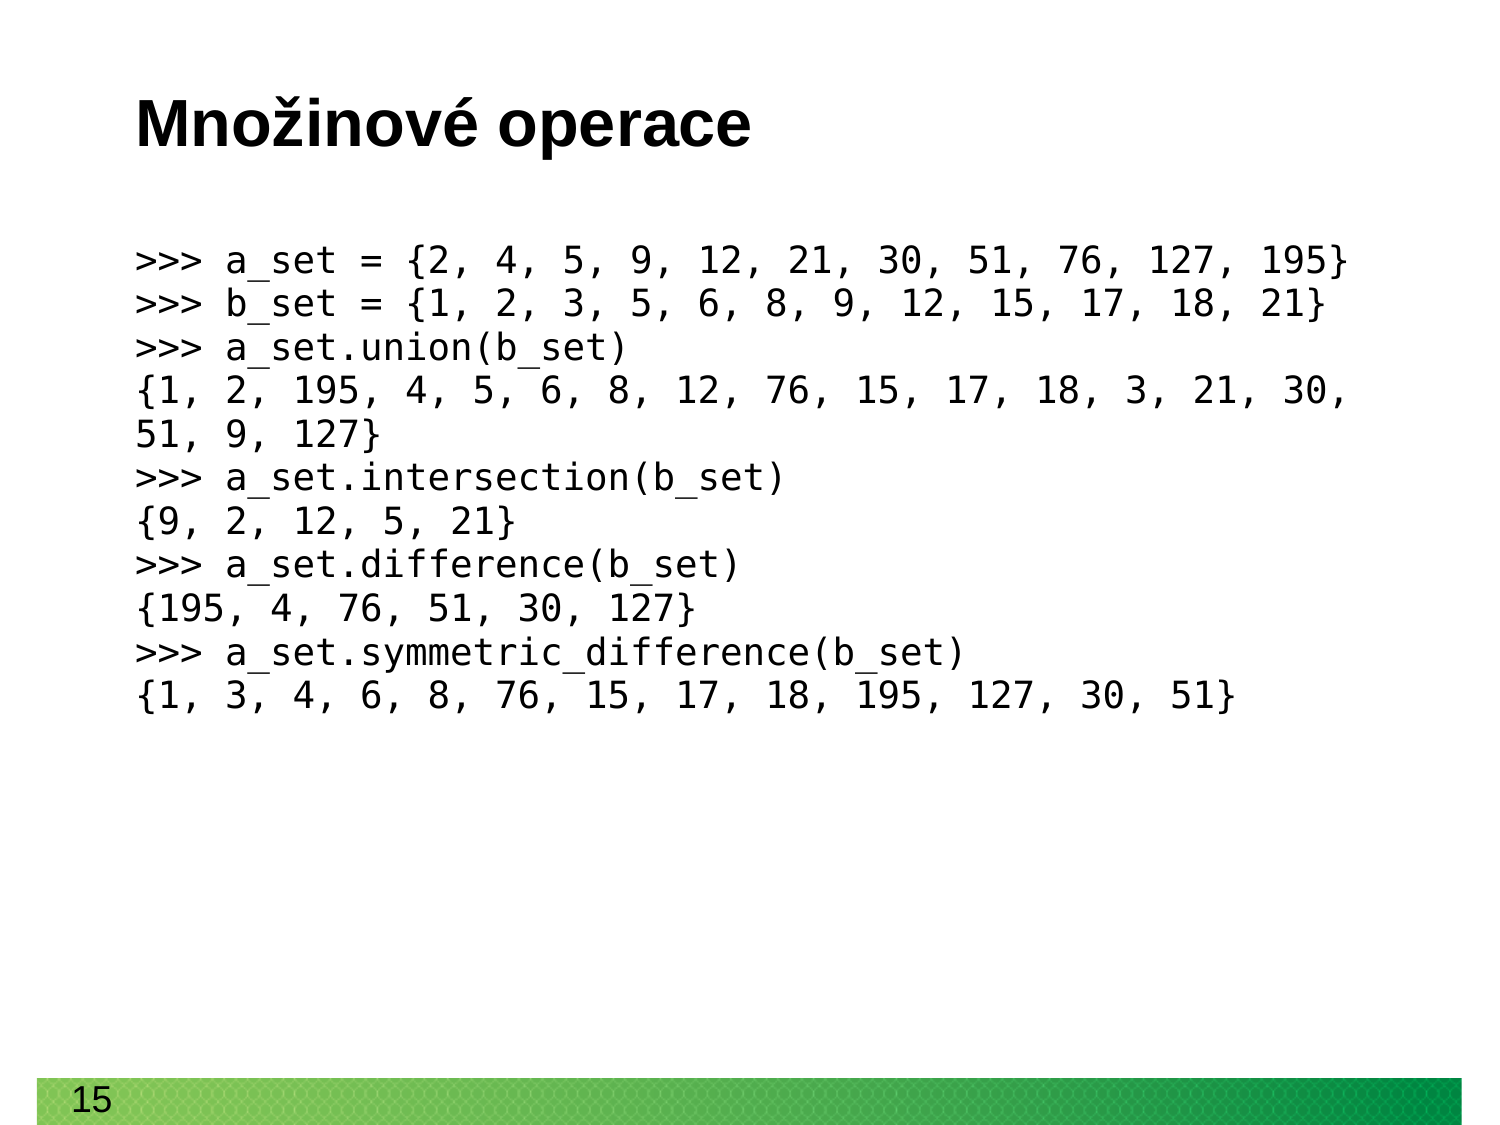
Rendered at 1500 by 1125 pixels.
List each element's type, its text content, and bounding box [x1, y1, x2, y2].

list >>> a_set = {2, 4, 5, 9, 12, 21, 30, 51, 76, 127, 195} >>> b_set = {1, 2, 3, 5, 6, 8, 9, 12, 15, 17, 18, 21} >>> a_set.union(b_set) {1, 2, 195, 4, 5, 6, 8, 12, 76, 15, 17, 18, 3, 21, 30, 51, 9, 127} >>> a_set.intersection(b_set) {9, 2, 12, 5, 21} >>> a_set.difference(b_set) {195, 4, 76, 51, 30, 127} >>> a_set.symmetric_difference(b_set) {1, 3, 4, 6, 8, 76, 15, 17, 18, 195, 127, 30, 51} [135, 238, 1372, 892]
title Množinové operace [135, 41, 1372, 204]
picture [36, 1078, 1462, 1125]
